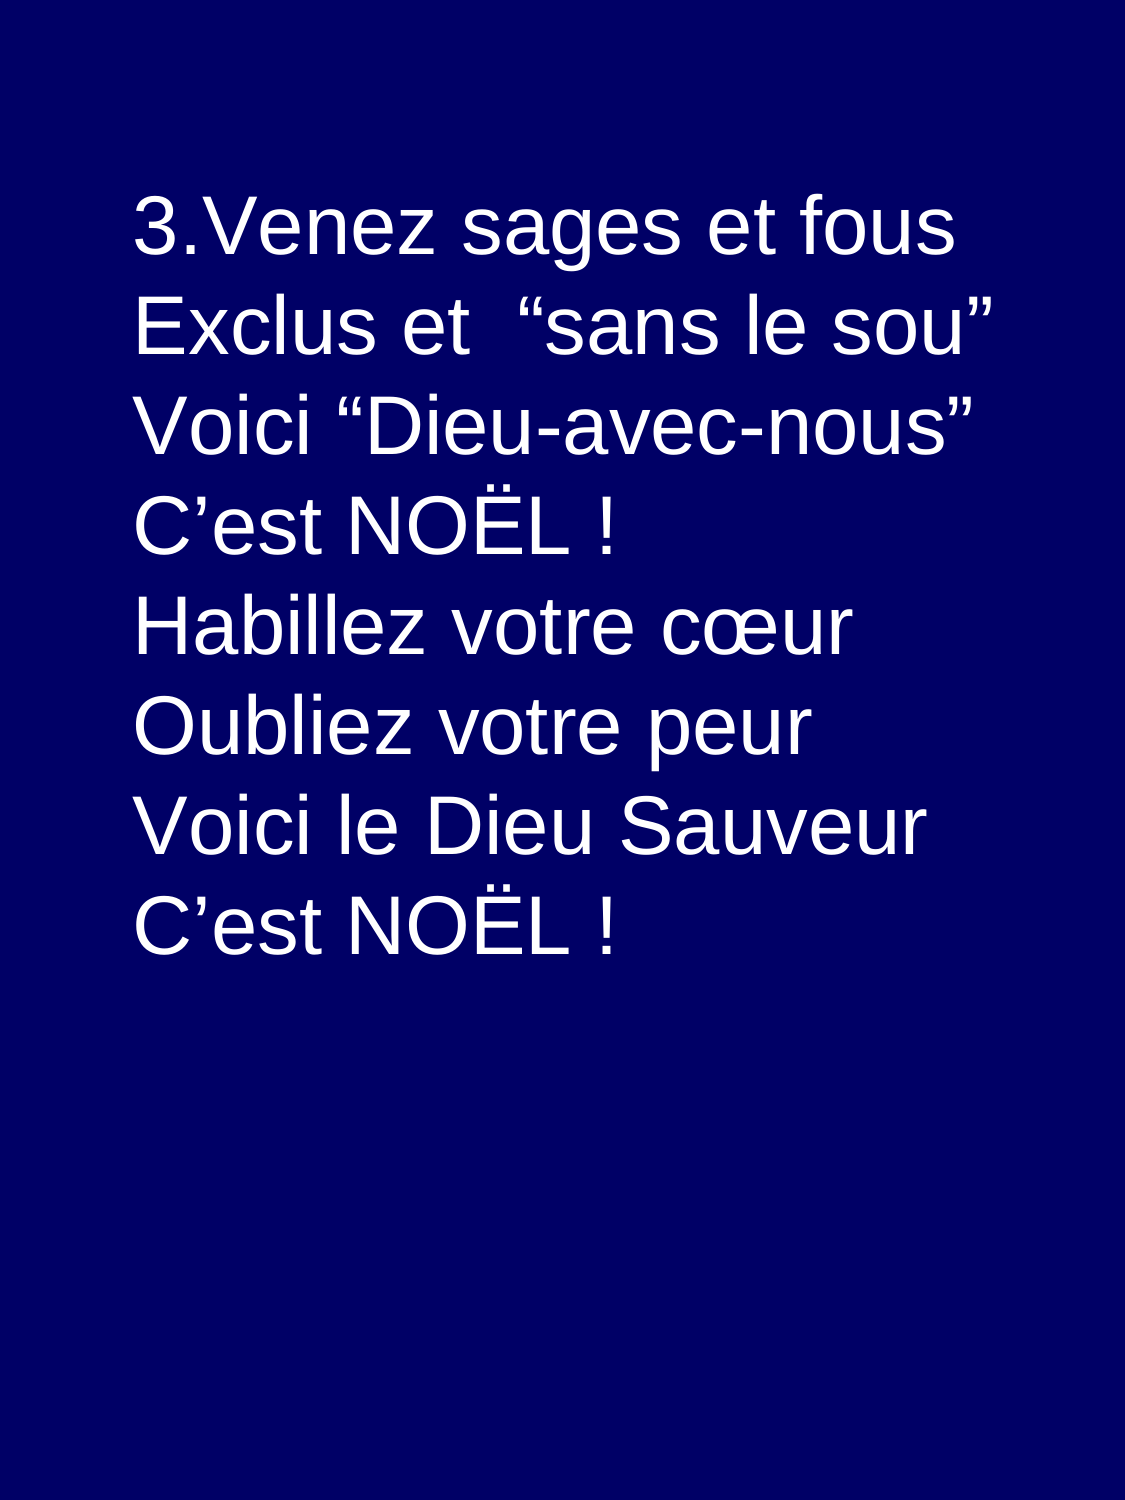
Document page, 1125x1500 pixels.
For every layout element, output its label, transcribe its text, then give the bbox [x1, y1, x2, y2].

text_box 3.Venez sages et fous Exclus et “sans le sou” Voici “Dieu-avec-nous” C’est NOËL ! Habillez votre cœur Oubliez votre peur Voici le Dieu Sauveur C’est NOËL ! [118, 163, 1033, 1079]
